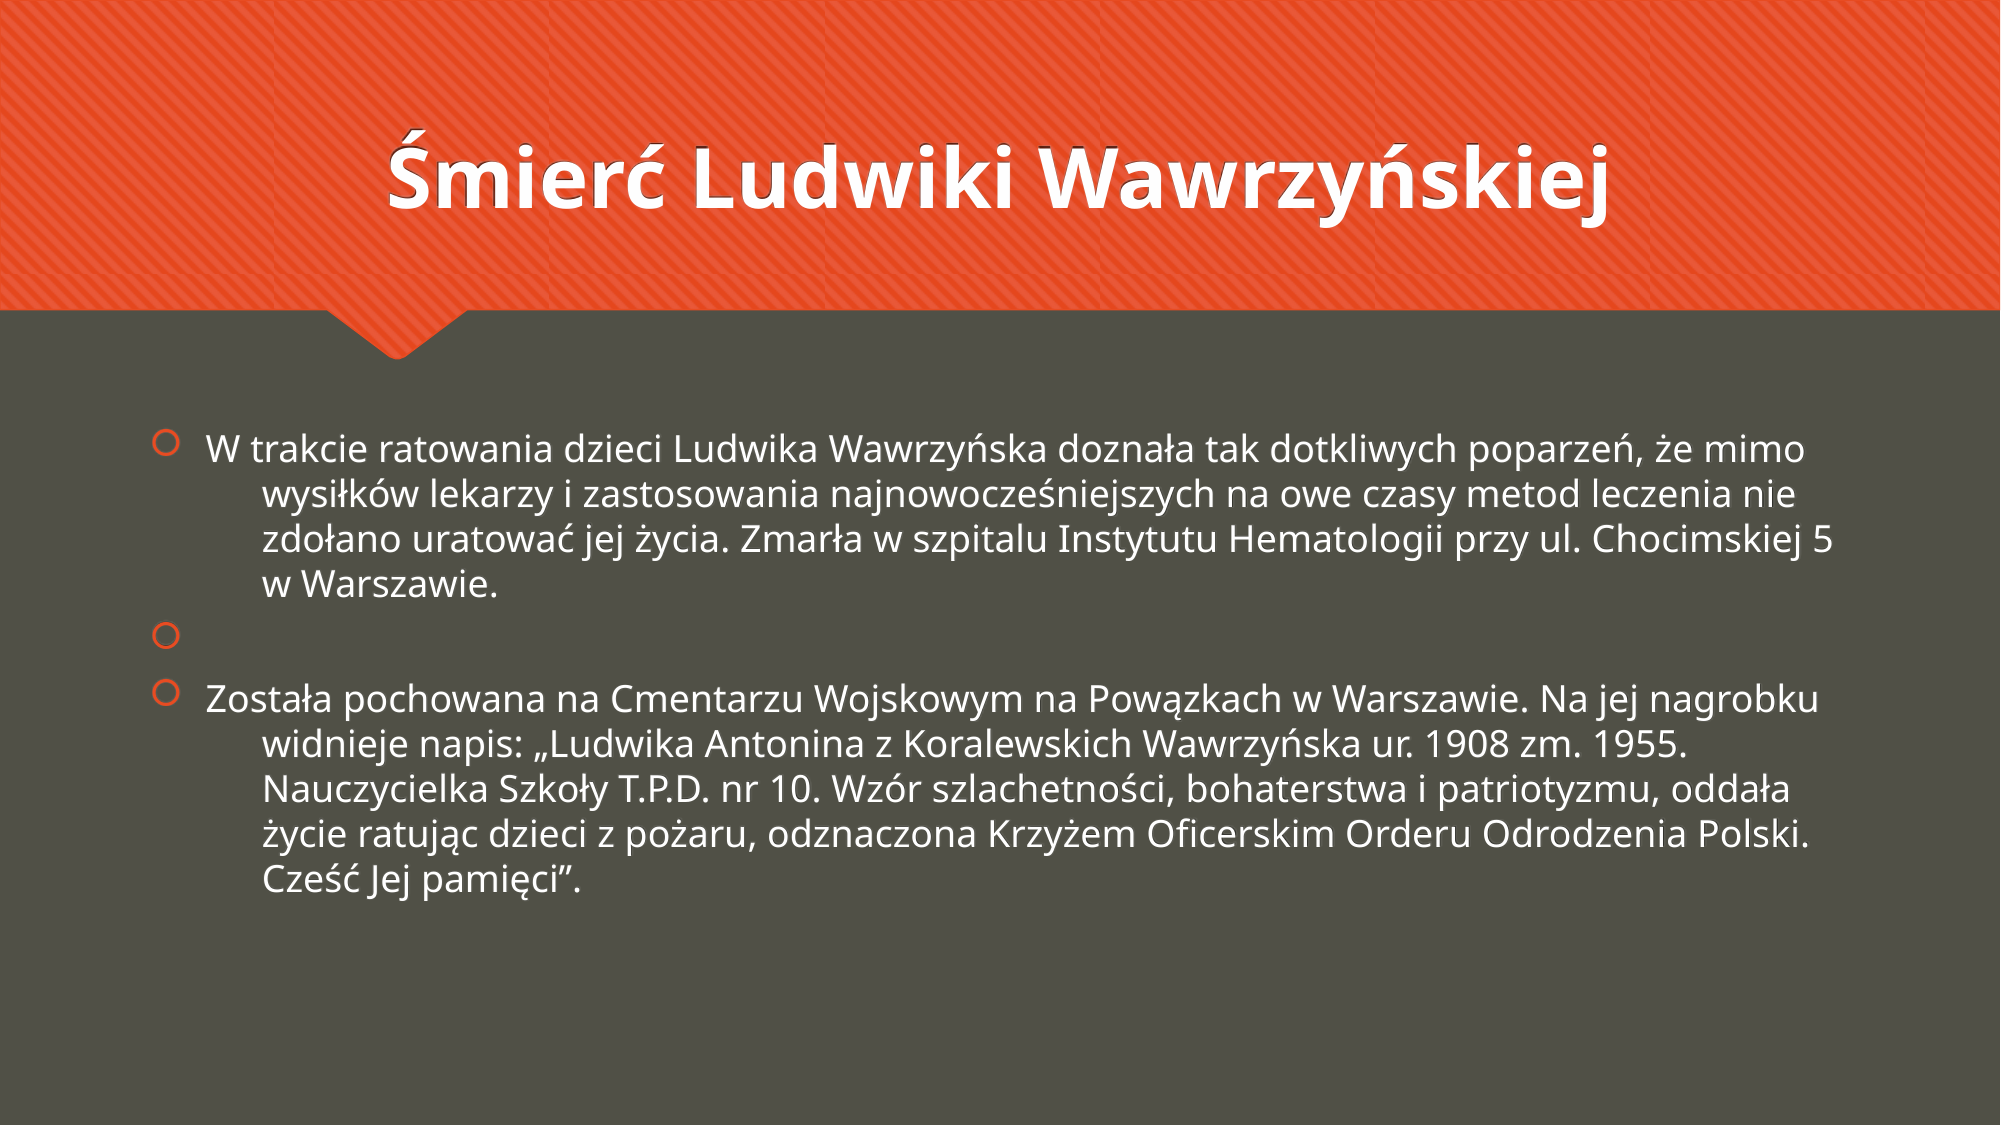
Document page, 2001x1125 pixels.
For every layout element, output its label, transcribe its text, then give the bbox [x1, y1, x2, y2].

list W trakcie ratowania dzieci Ludwika Wawrzyńska doznała tak dotkliwych poparzeń, że mimo wysiłków lekarzy i zastosowania najnowocześniejszych na owe czasy metod leczenia nie zdołano uratować jej życia. Zmarła w szpitalu Instytutu Hematologii przy ul. Chocimskiej 5 w Warszawie. Została pochowana na Cmentarzu Wojskowym na Powązkach w Warszawie. Na jej nagrobku widnieje napis: „Ludwika Antonina z Koralewskich Wawrzyńska ur. 1908 zm. 1955. Nauczycielka Szkoły T.P.D. nr 10. Wzór szlachetności, bohaterstwa i patriotyzmu, oddała życie ratując dzieci z pożaru, odznaczona Krzyżem Oficerskim Orderu Odrodzenia Polski. Cześć Jej pamięci”. [134, 364, 1866, 962]
title Śmierć Ludwiki Wawrzyńskiej [132, 73, 1868, 233]
